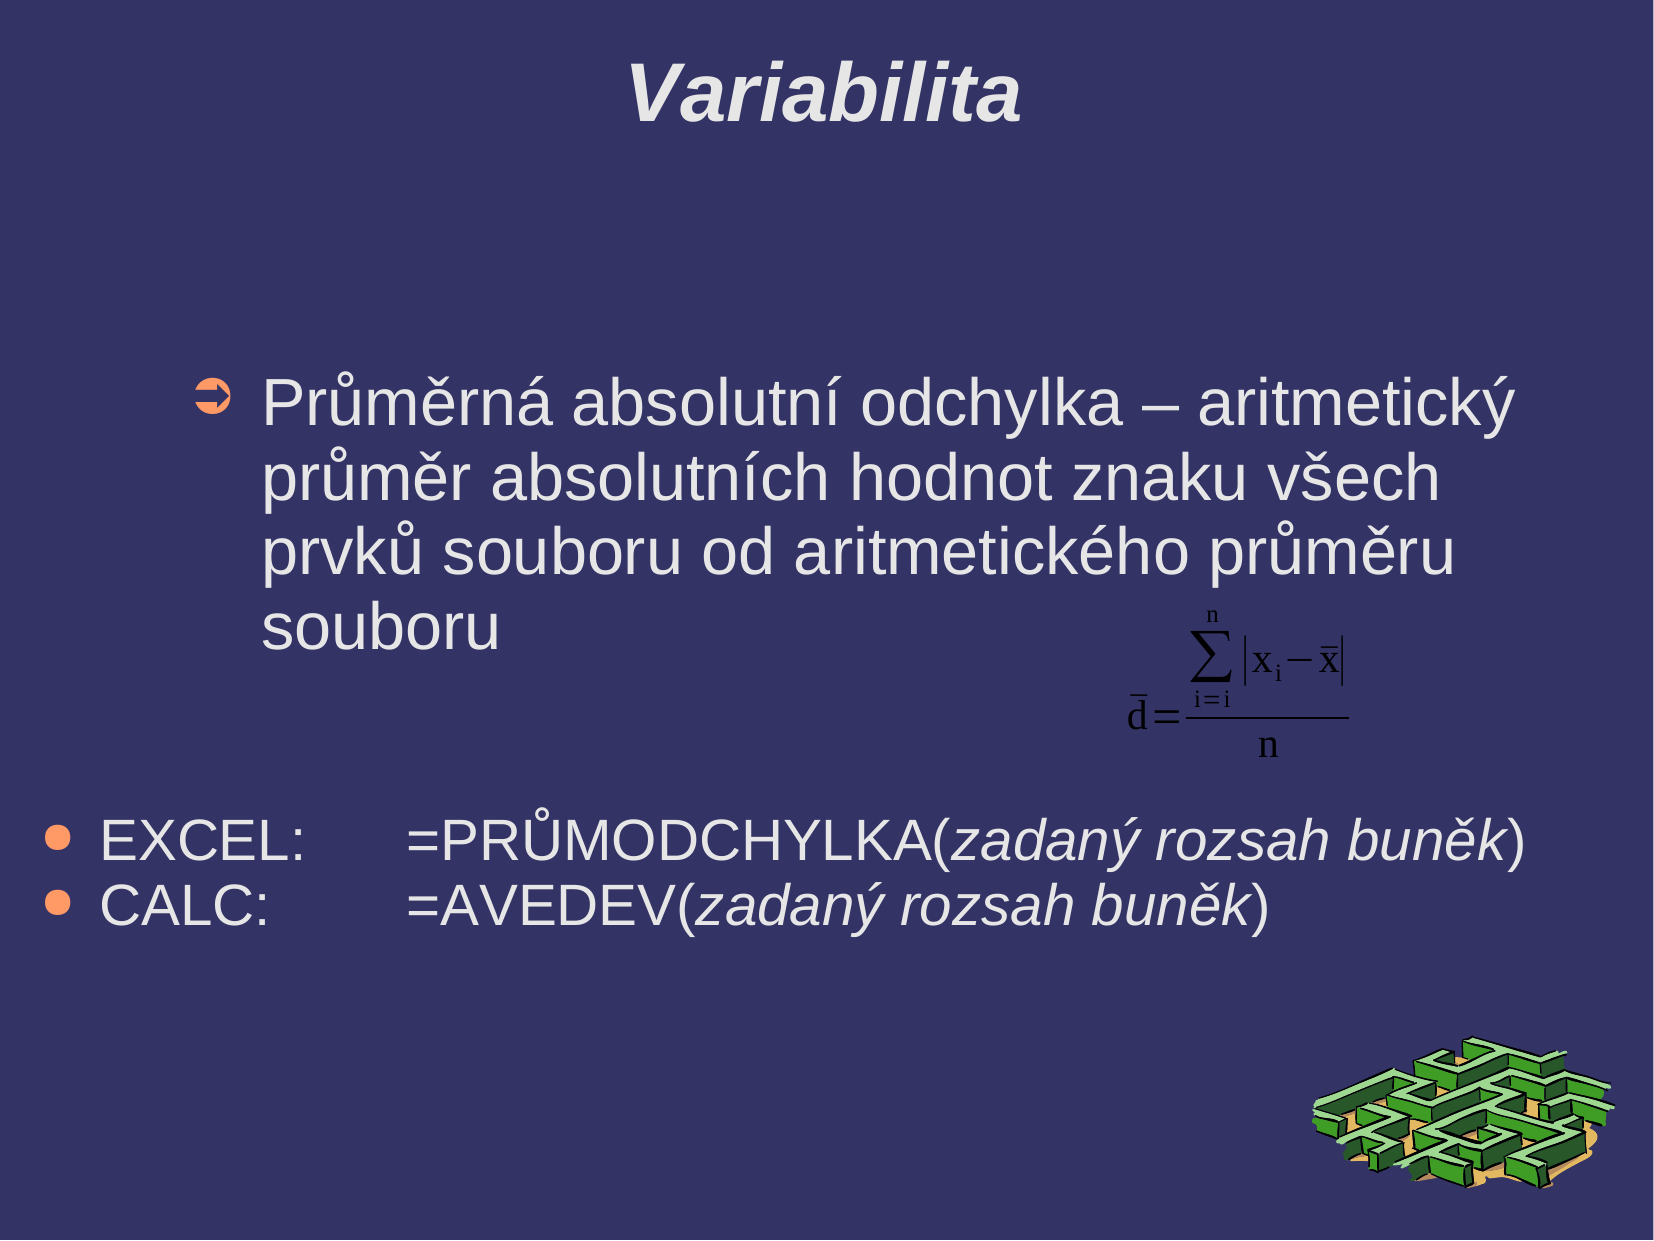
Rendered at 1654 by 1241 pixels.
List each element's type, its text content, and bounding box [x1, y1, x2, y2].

list Průměrná absolutní odchylka – aritmetický průměr absolutních hodnot znaku všech prvků souboru od aritmetického průměru souboru [178, 938, 1570, 1147]
list EXCEL: =PRŮMODCHYLKA(zadaný rozsah buněk) CALC: =AVEDEV(zadaný rozsah buněk) [40, 807, 1635, 938]
chart [1120, 600, 1359, 768]
list Průměrná absolutní odchylka – aritmetický průměr absolutních hodnot znaku všech prvků souboru od aritmetického průměru souboru [178, 364, 1570, 807]
title Variabilita [118, 0, 1531, 187]
